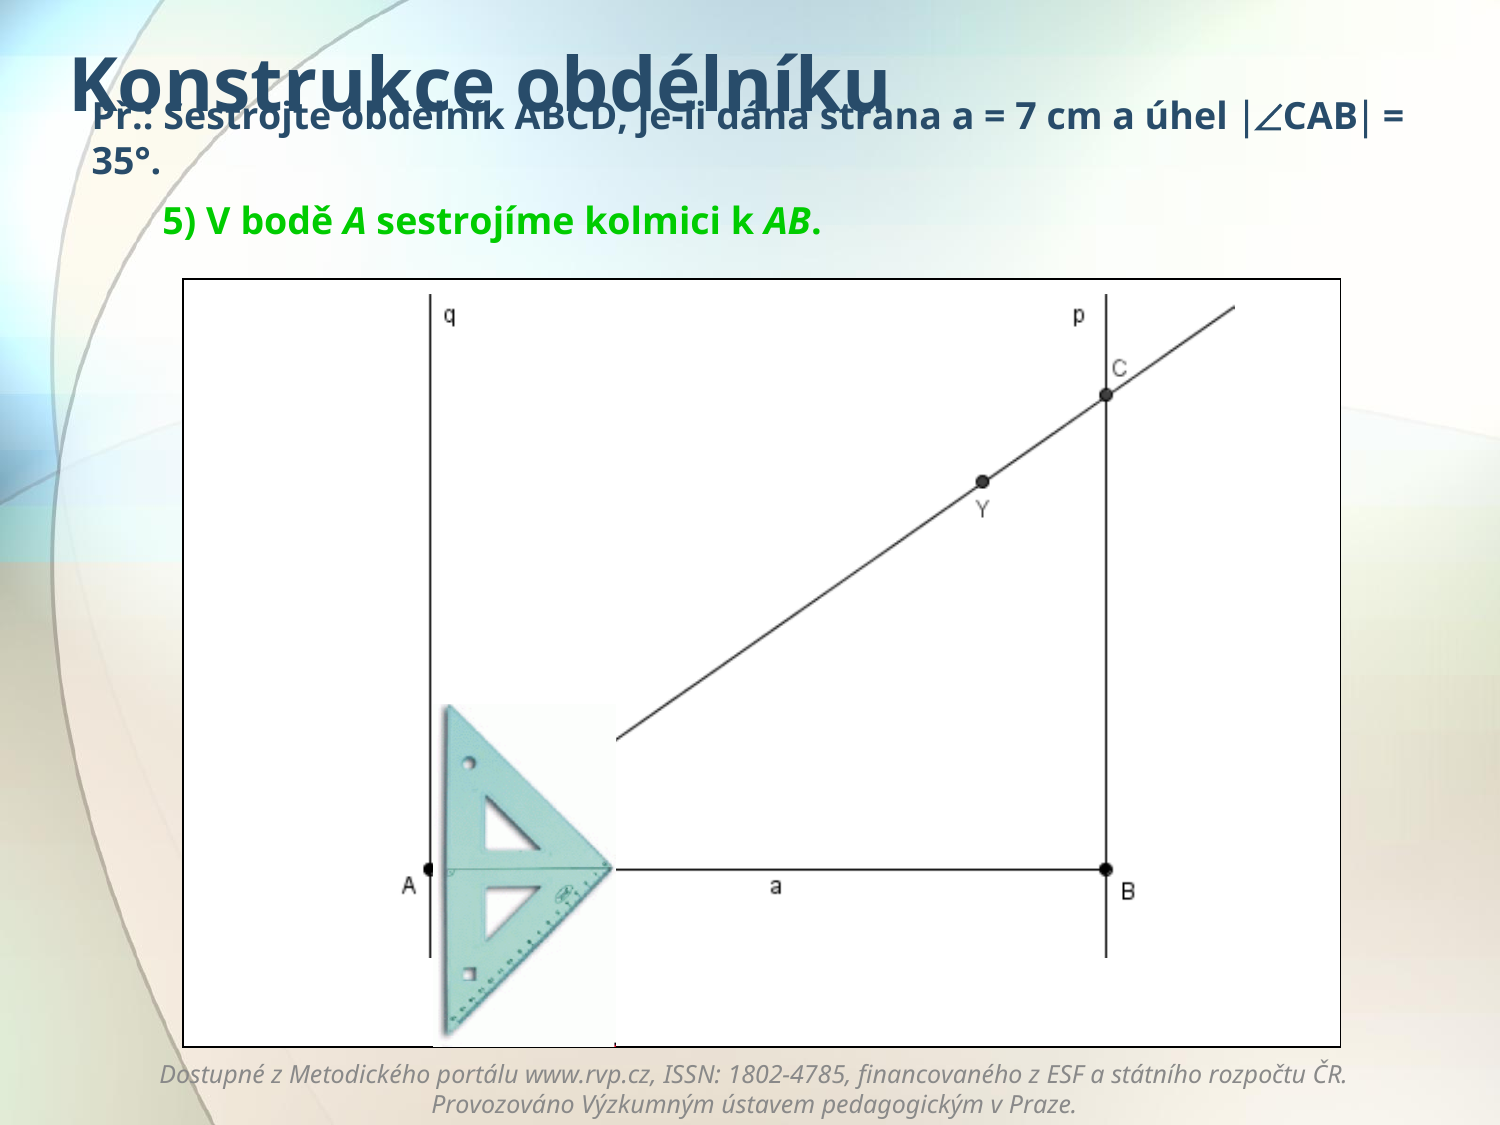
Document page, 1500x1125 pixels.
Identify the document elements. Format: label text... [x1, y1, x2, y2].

picture [0, 0, 1500, 1125]
text_box [183, 278, 1341, 1047]
text_box 5) V bodě A sestrojíme kolmici k AB. [147, 172, 1459, 267]
text_box Př.: Sestrojte obdélník ABCD, je-li dána strana a = 7 cm a úhel CAB = 35°. [76, 90, 1459, 185]
title Konstrukce obdélníku [53, 38, 1388, 142]
